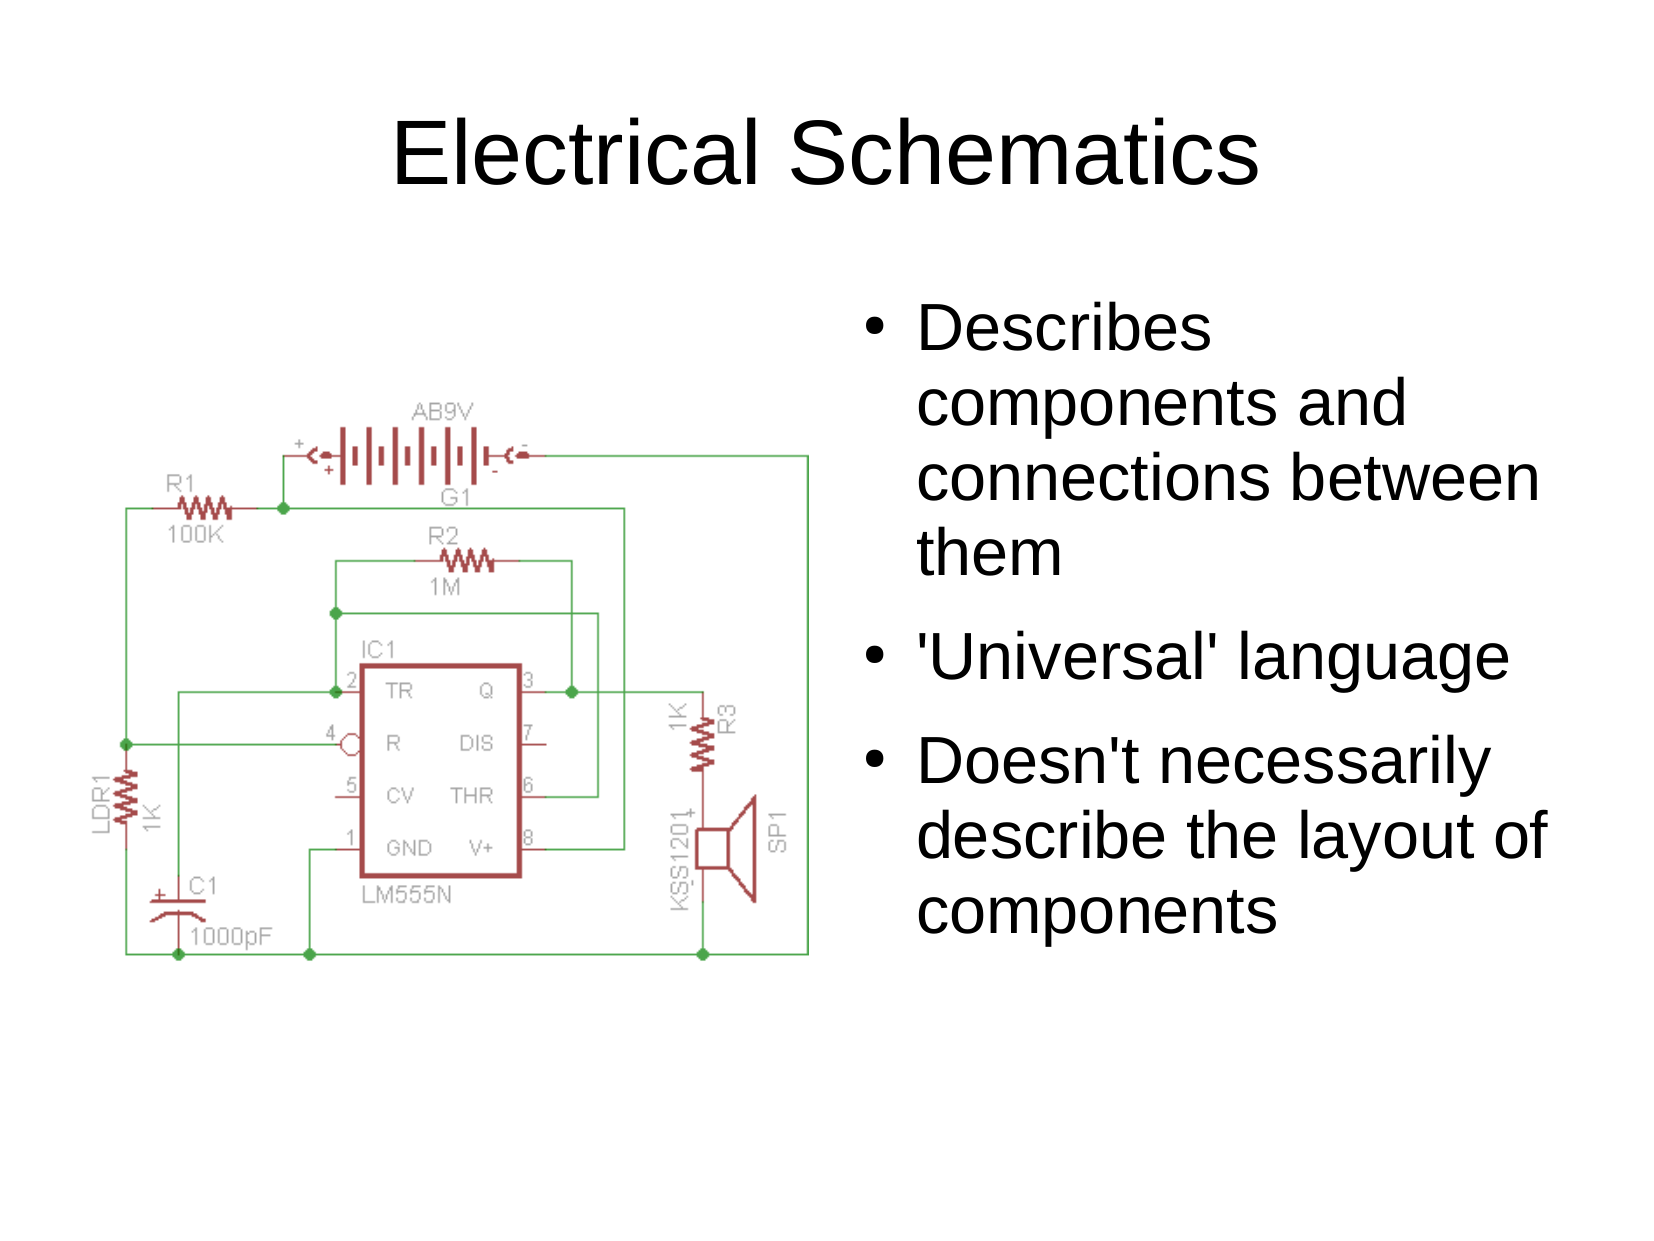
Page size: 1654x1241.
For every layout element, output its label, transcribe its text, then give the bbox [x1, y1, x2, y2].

list Describes components and connections between them 'Universal' language Doesn't necessarily describe the layout of components [845, 290, 1572, 1094]
picture [82, 396, 809, 1003]
title Electrical Schematics [82, 56, 1571, 250]
